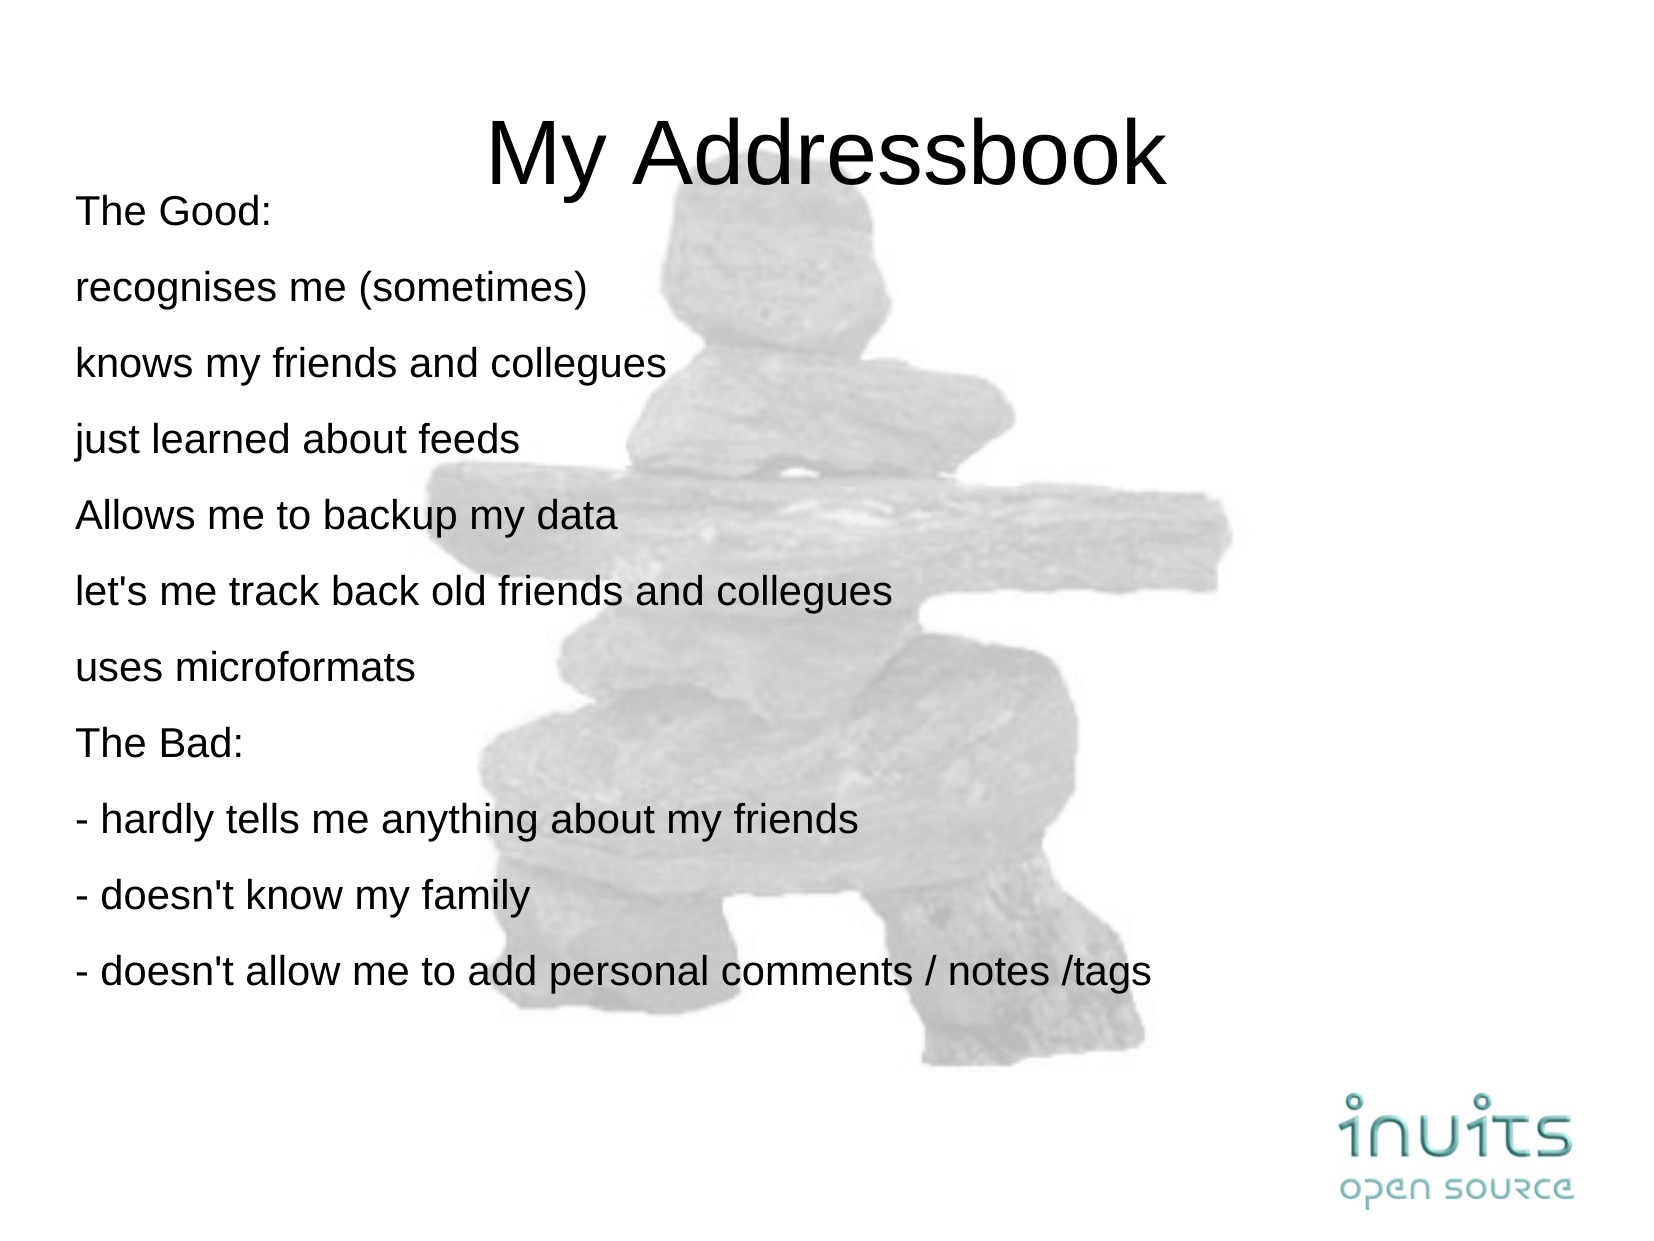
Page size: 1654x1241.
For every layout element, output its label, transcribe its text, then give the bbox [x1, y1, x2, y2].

title My Addressbook [82, 49, 1571, 257]
picture [1564, 1087, 1576, 1210]
list The Good: recognises me (sometimes) knows my friends and collegues just learned about feeds Allows me to backup my data let's me track back old friends and collegues uses microformats The Bad: - hardly tells me anything about my friends - doesn't know my family - doesn't allow me to add personal comments / notes /tags [75, 187, 1564, 1241]
